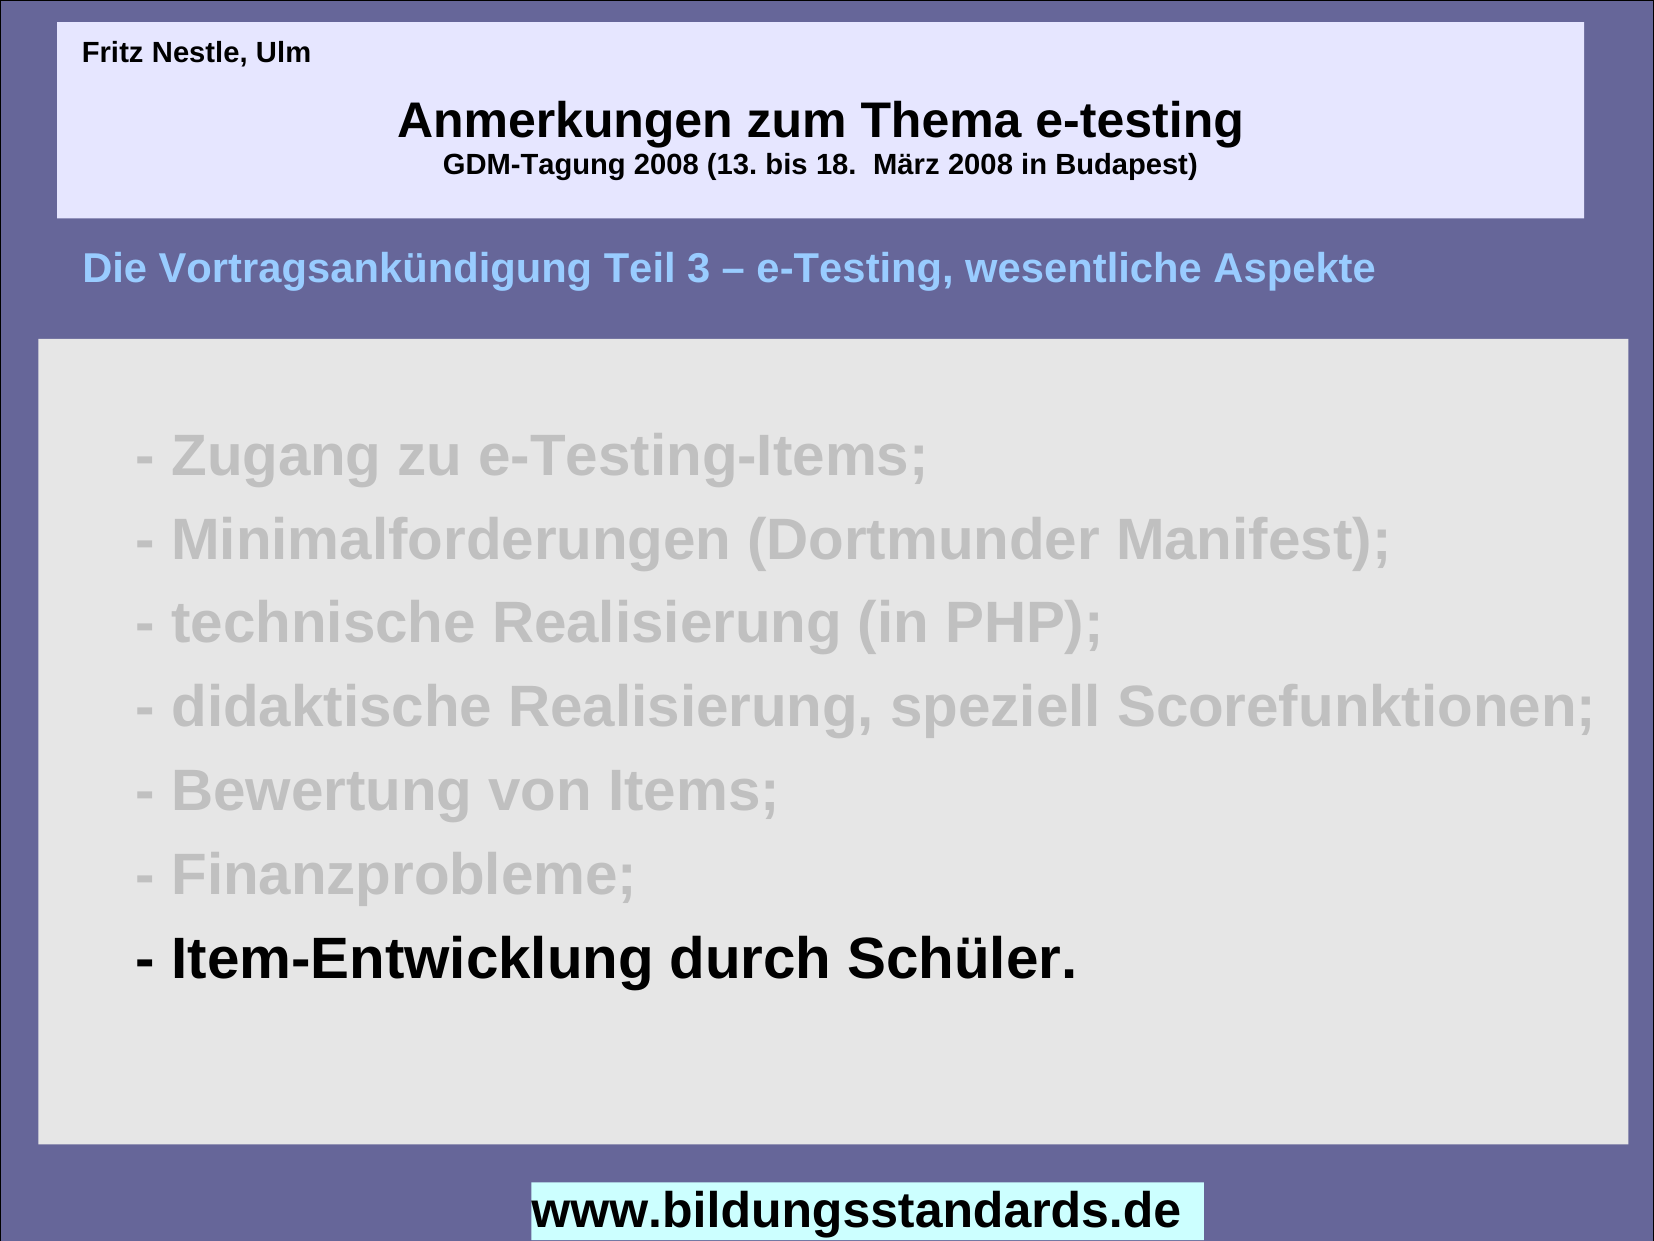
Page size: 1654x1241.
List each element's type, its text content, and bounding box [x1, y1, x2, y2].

text_box Fritz Nestle, Ulm Anmerkungen zum Thema e-testing GDM-Tagung 2008 (13. bis 18. März 2008 in Budapest) [57, 22, 1585, 219]
text_box www.bildungsstandards.de [531, 1182, 1204, 1241]
text_box Die Vortragsankündigung Teil 3 – e-Testing, wesentliche Aspekte [82, 244, 1423, 295]
text_box [0, 0, 1654, 1241]
text_box - Zugang zu e-Testing-Items; - Minimalforderungen (Dortmunder Manifest); - technische Realisierung (in PHP); - didaktische Realisierung, speziell Scorefunktionen; - Bewertung von Items; - Finanzprobleme; - Item-Entwicklung durch Schüler. [38, 338, 1629, 1145]
